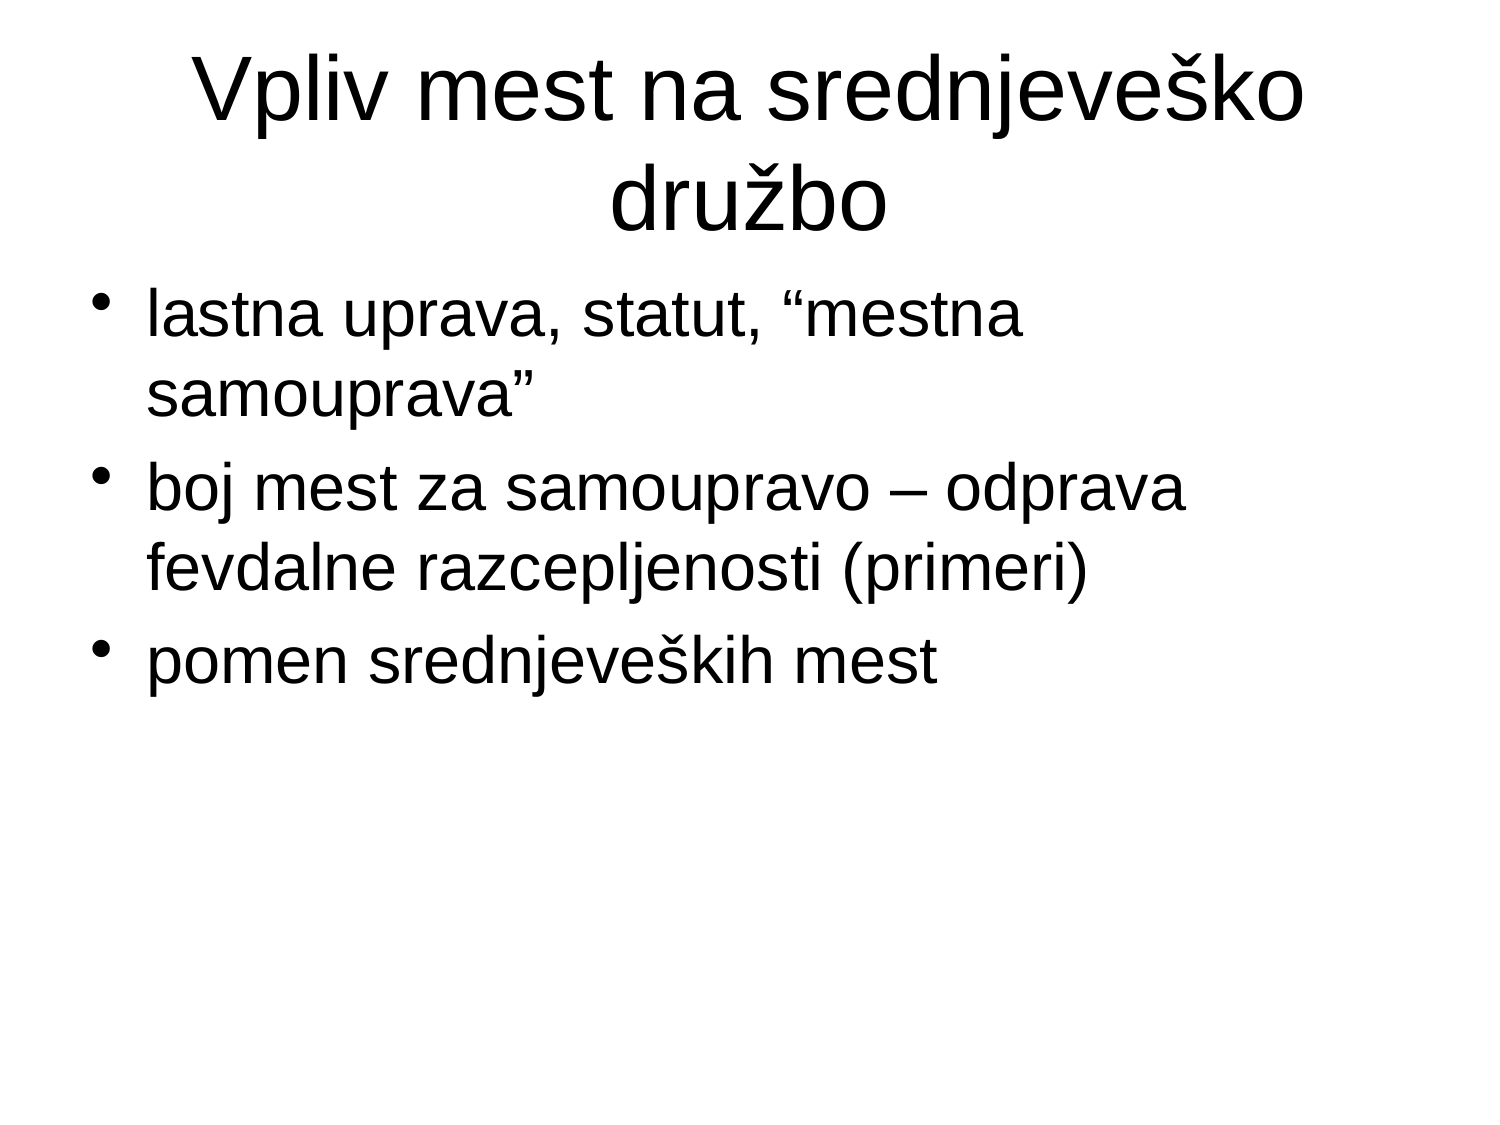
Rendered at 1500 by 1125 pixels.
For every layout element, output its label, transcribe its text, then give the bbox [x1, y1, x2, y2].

title Vpliv mest na srednjeveško družbo [75, 45, 1425, 233]
list lastna uprava, statut, “mestna samouprava” boj mest za samoupravo – odprava fevdalne razcepljenosti (primeri) pomen srednjeveških mest [75, 262, 1425, 1005]
